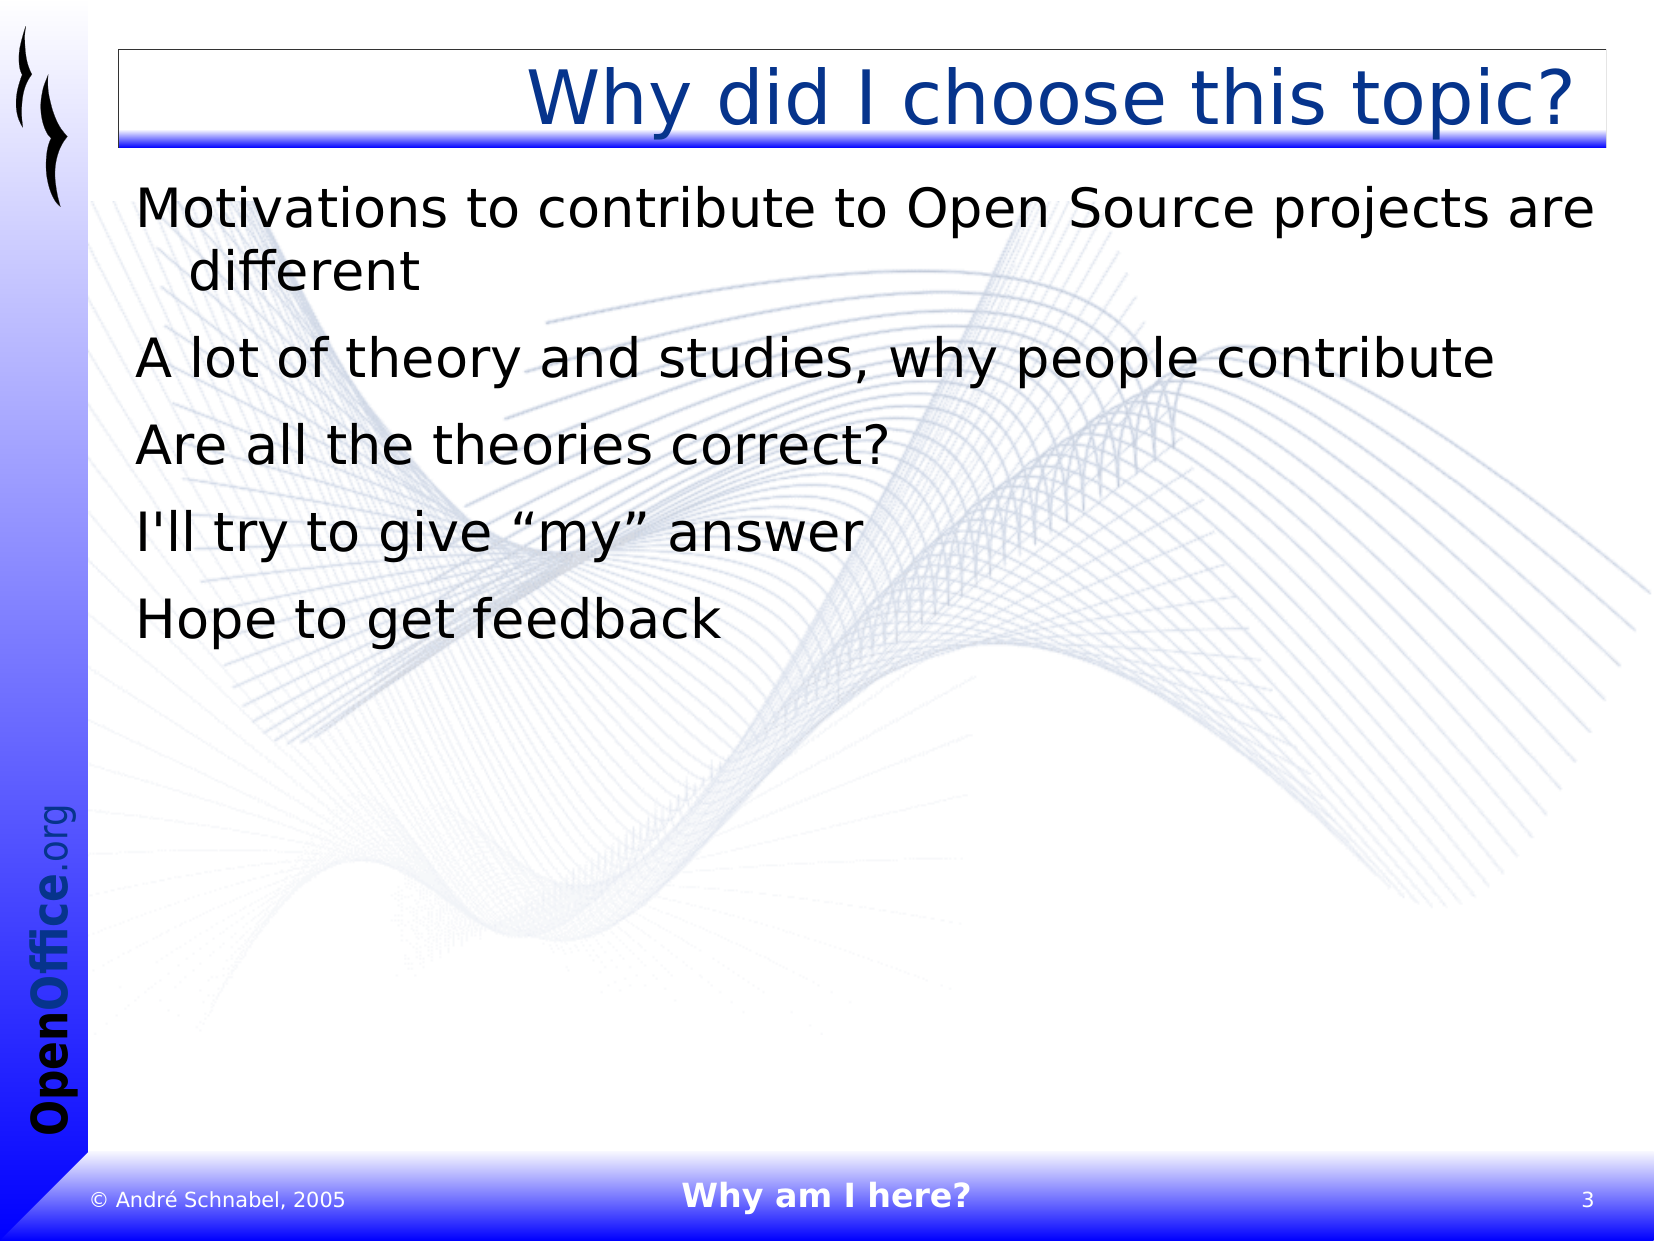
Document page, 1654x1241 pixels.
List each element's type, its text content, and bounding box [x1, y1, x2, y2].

list Motivations to contribute to Open Source projects are different A lot of theory and studies, why people contribute Are all the theories correct? I'll try to give “my” answer Hope to get feedback [118, 177, 1607, 1109]
title Why did I choose this topic? [118, 49, 1607, 148]
